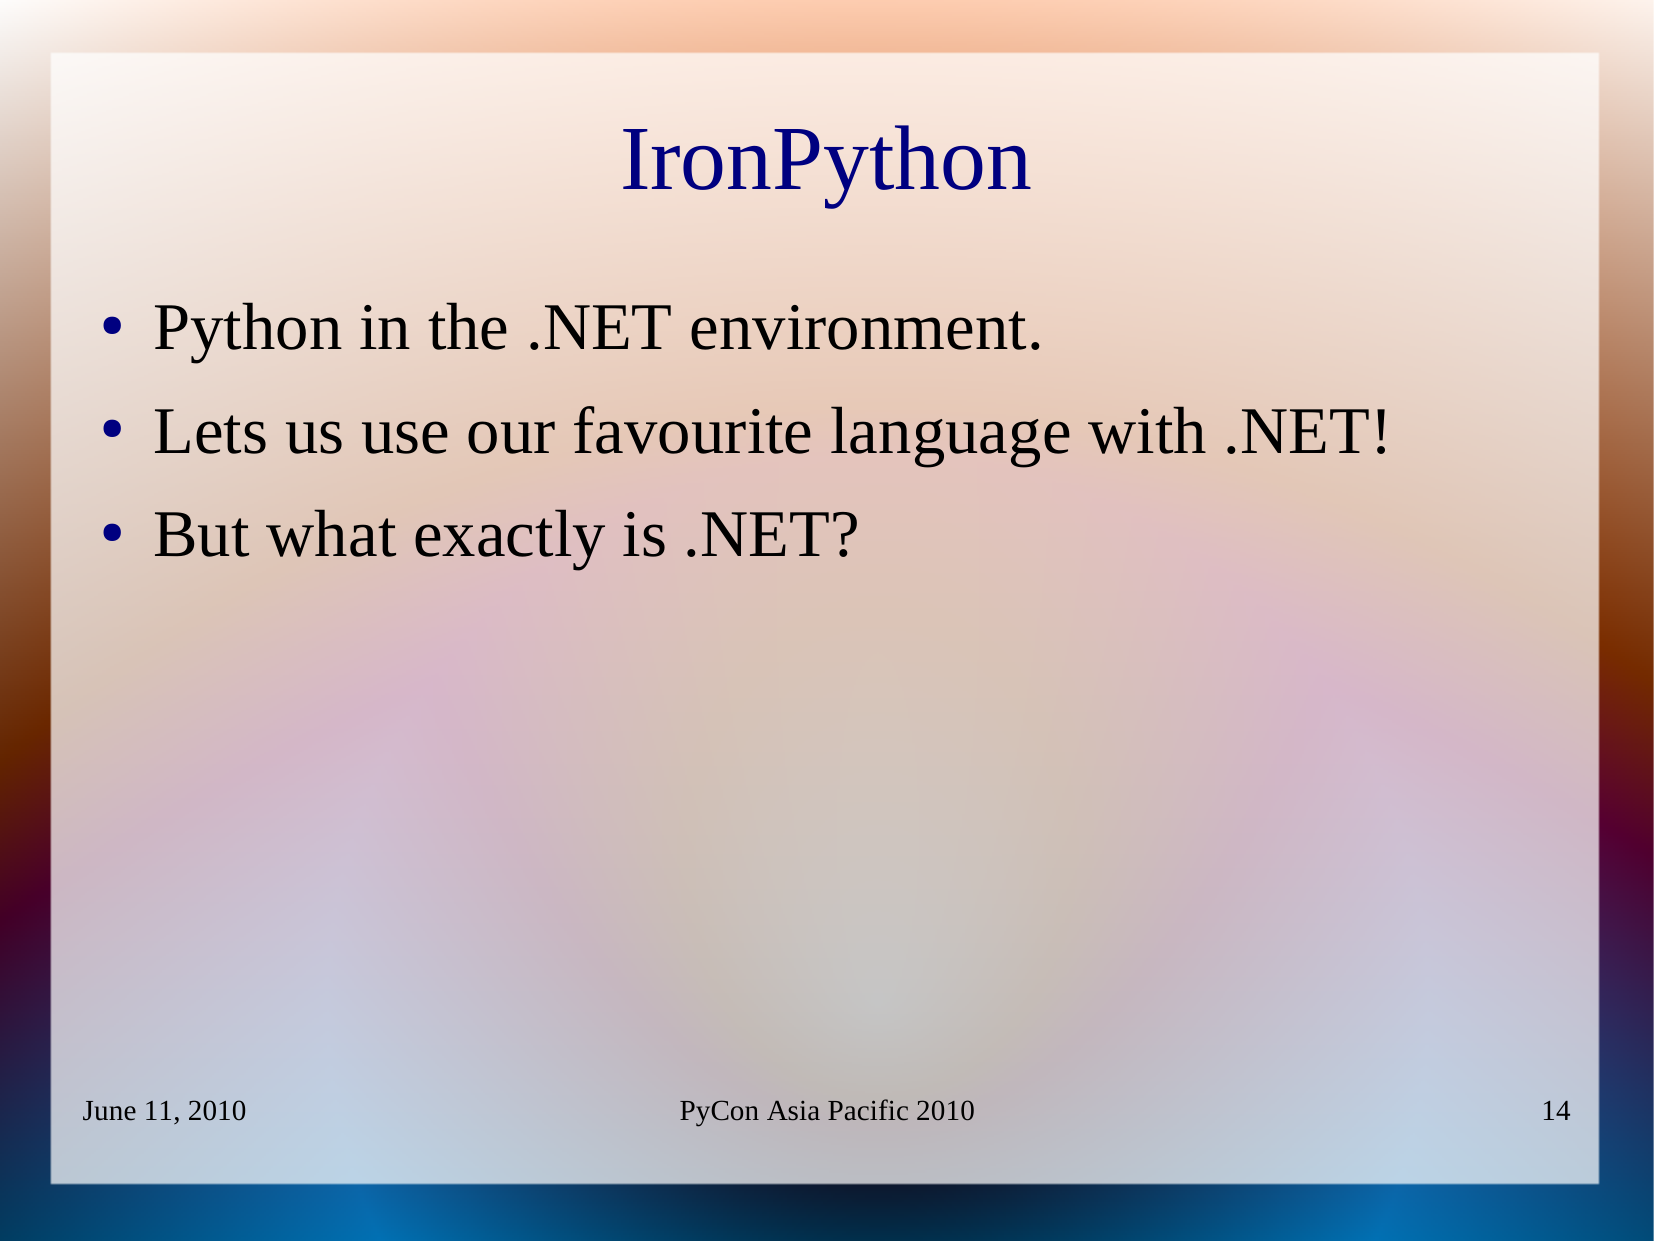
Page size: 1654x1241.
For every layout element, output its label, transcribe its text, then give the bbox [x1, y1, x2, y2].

title IronPython [82, 62, 1571, 256]
picture [0, 0, 1654, 1241]
list Python in the .NET environment. Lets us use our favourite language with .NET! But what exactly is .NET? [82, 290, 1571, 1019]
